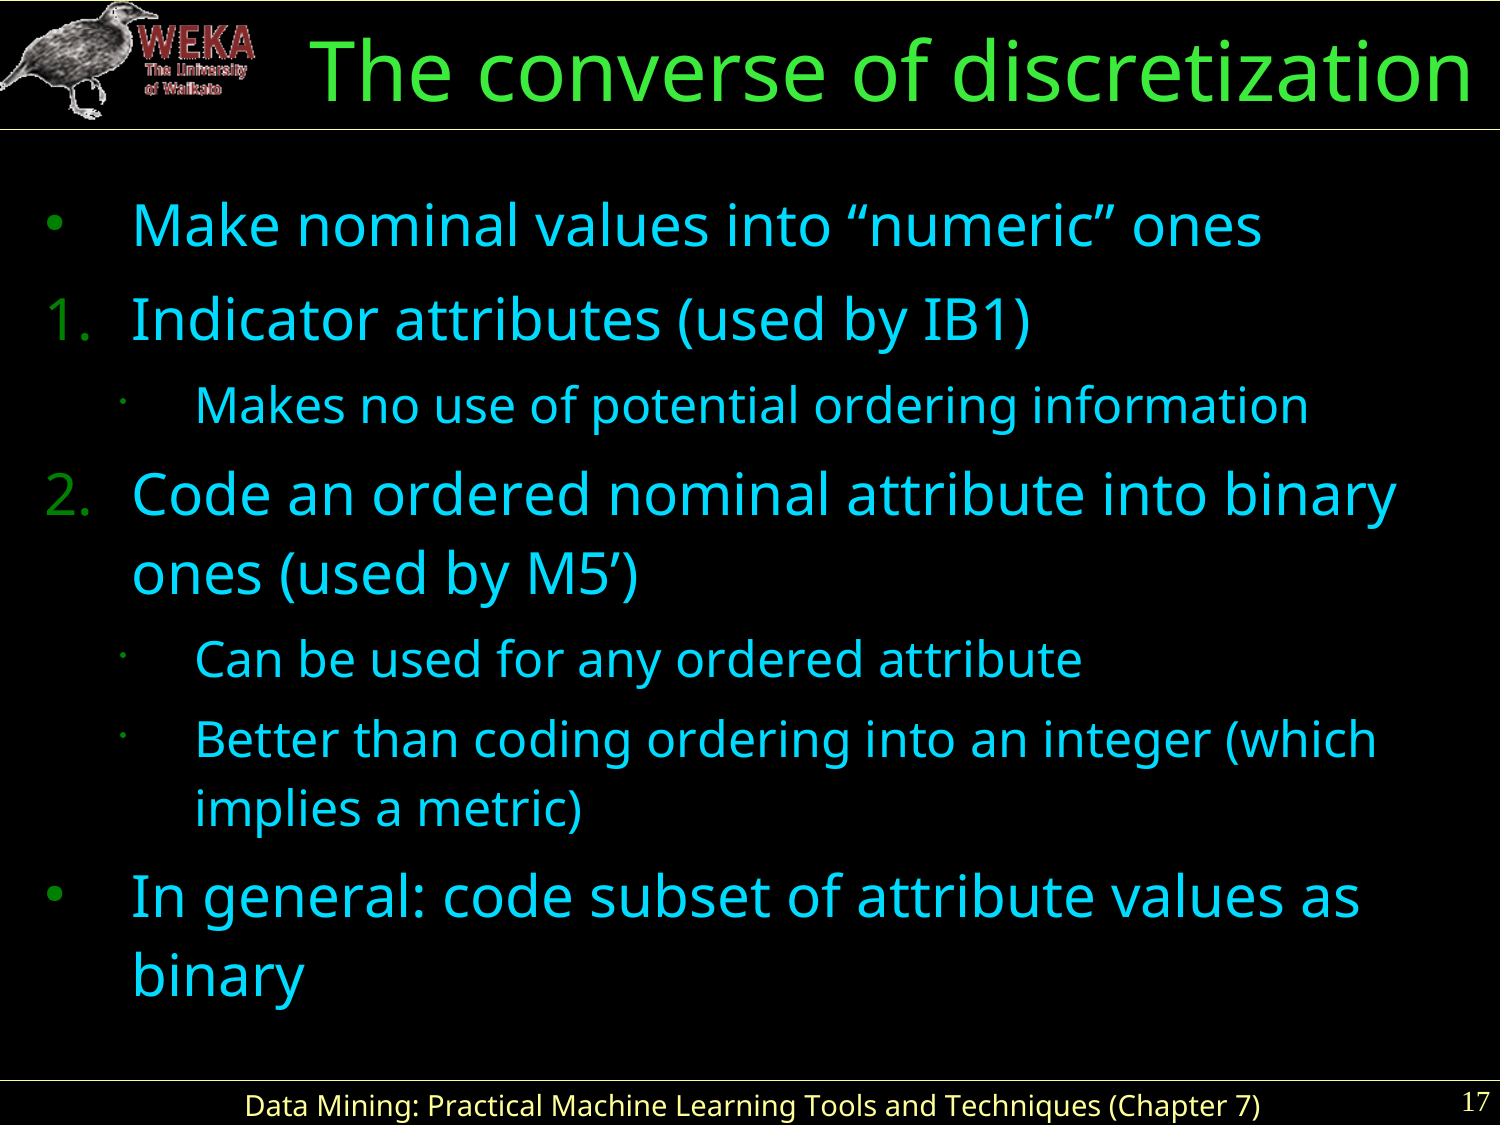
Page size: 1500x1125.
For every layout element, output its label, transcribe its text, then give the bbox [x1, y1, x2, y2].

picture [0, 1, 266, 129]
title The converse of discretization [295, 0, 1500, 150]
text_box Make nominal values into “numeric” ones Indicator attributes (used by IB1) Makes no use of potential ordering information Code an ordered nominal attribute into binary ones (used by M5’) Can be used for any ordered attribute Better than coding ordering into an integer (which implies a metric) In general: code subset of attribute values as binary [29, 177, 1447, 853]
